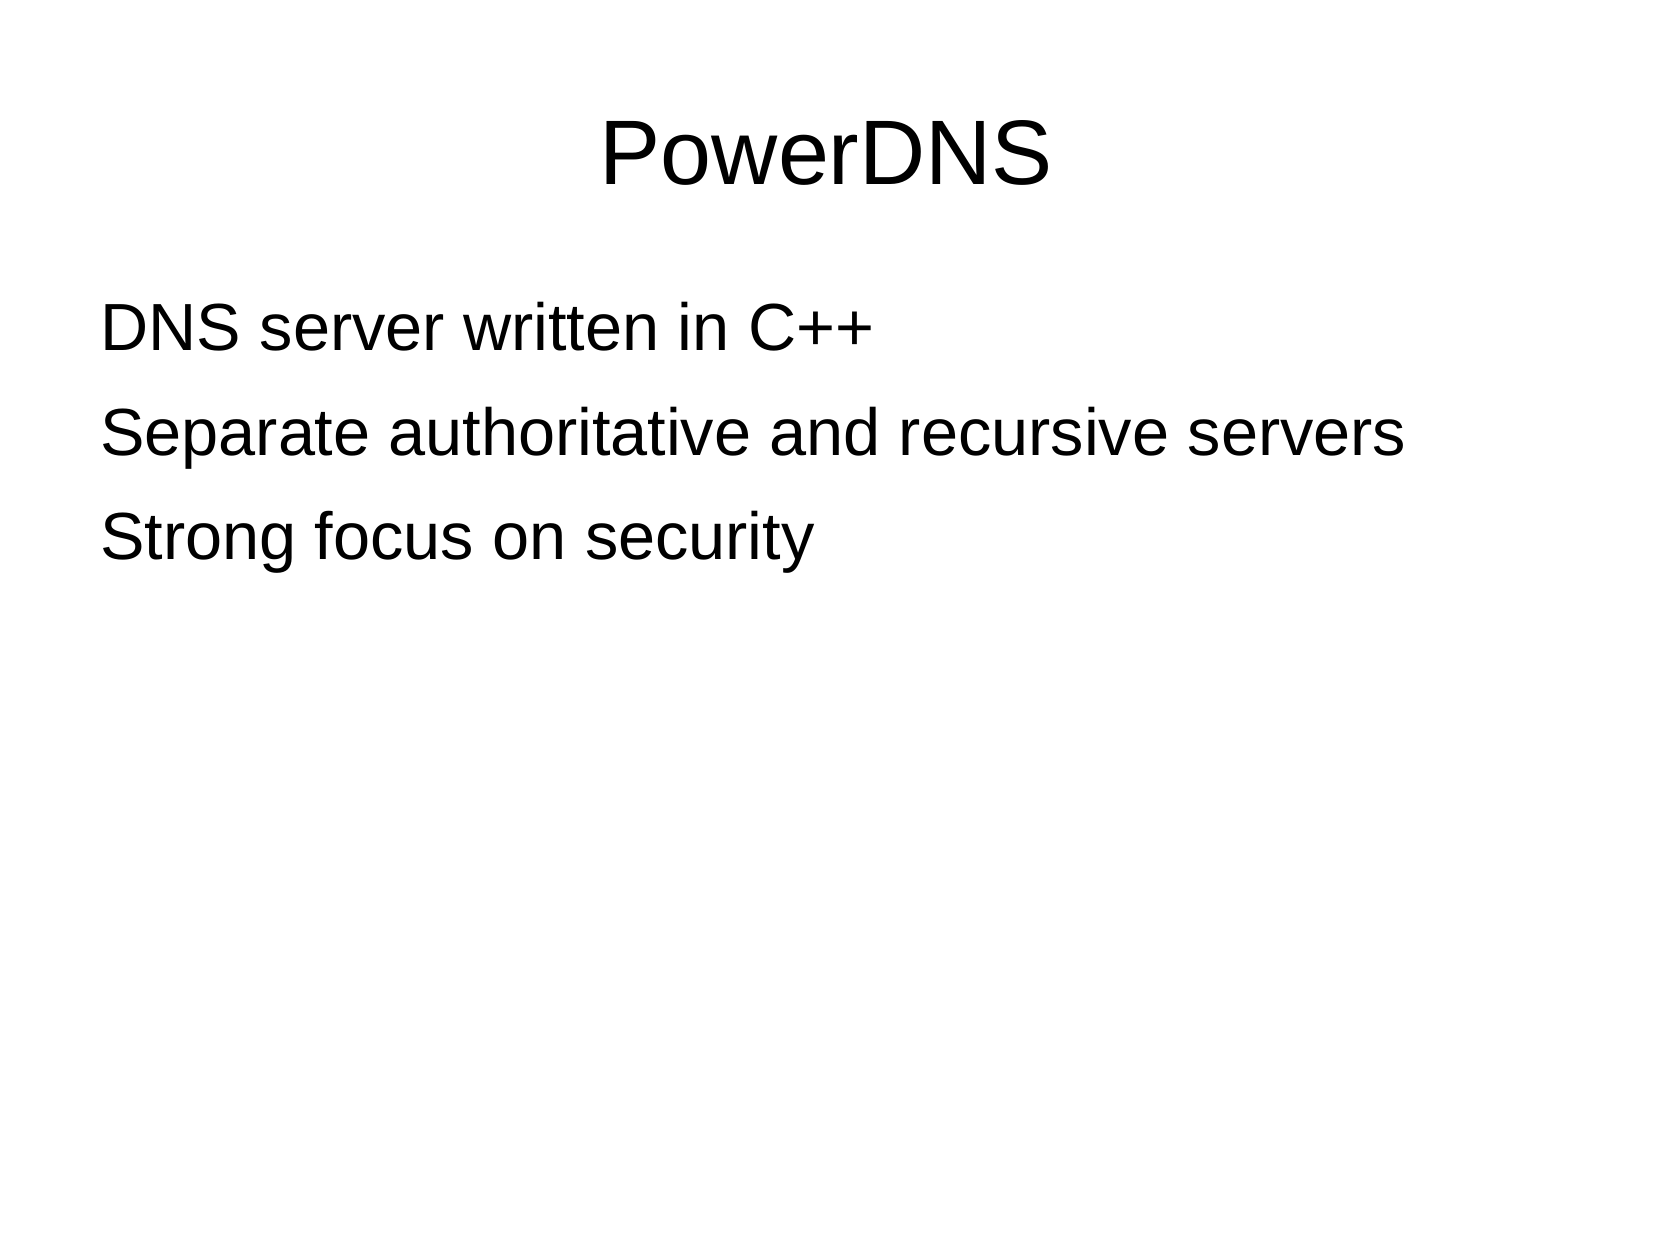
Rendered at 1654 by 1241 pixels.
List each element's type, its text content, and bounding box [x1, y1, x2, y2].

list DNS server written in C++ Separate authoritative and recursive servers Strong focus on security [82, 290, 1571, 1094]
title PowerDNS [82, 56, 1571, 250]
